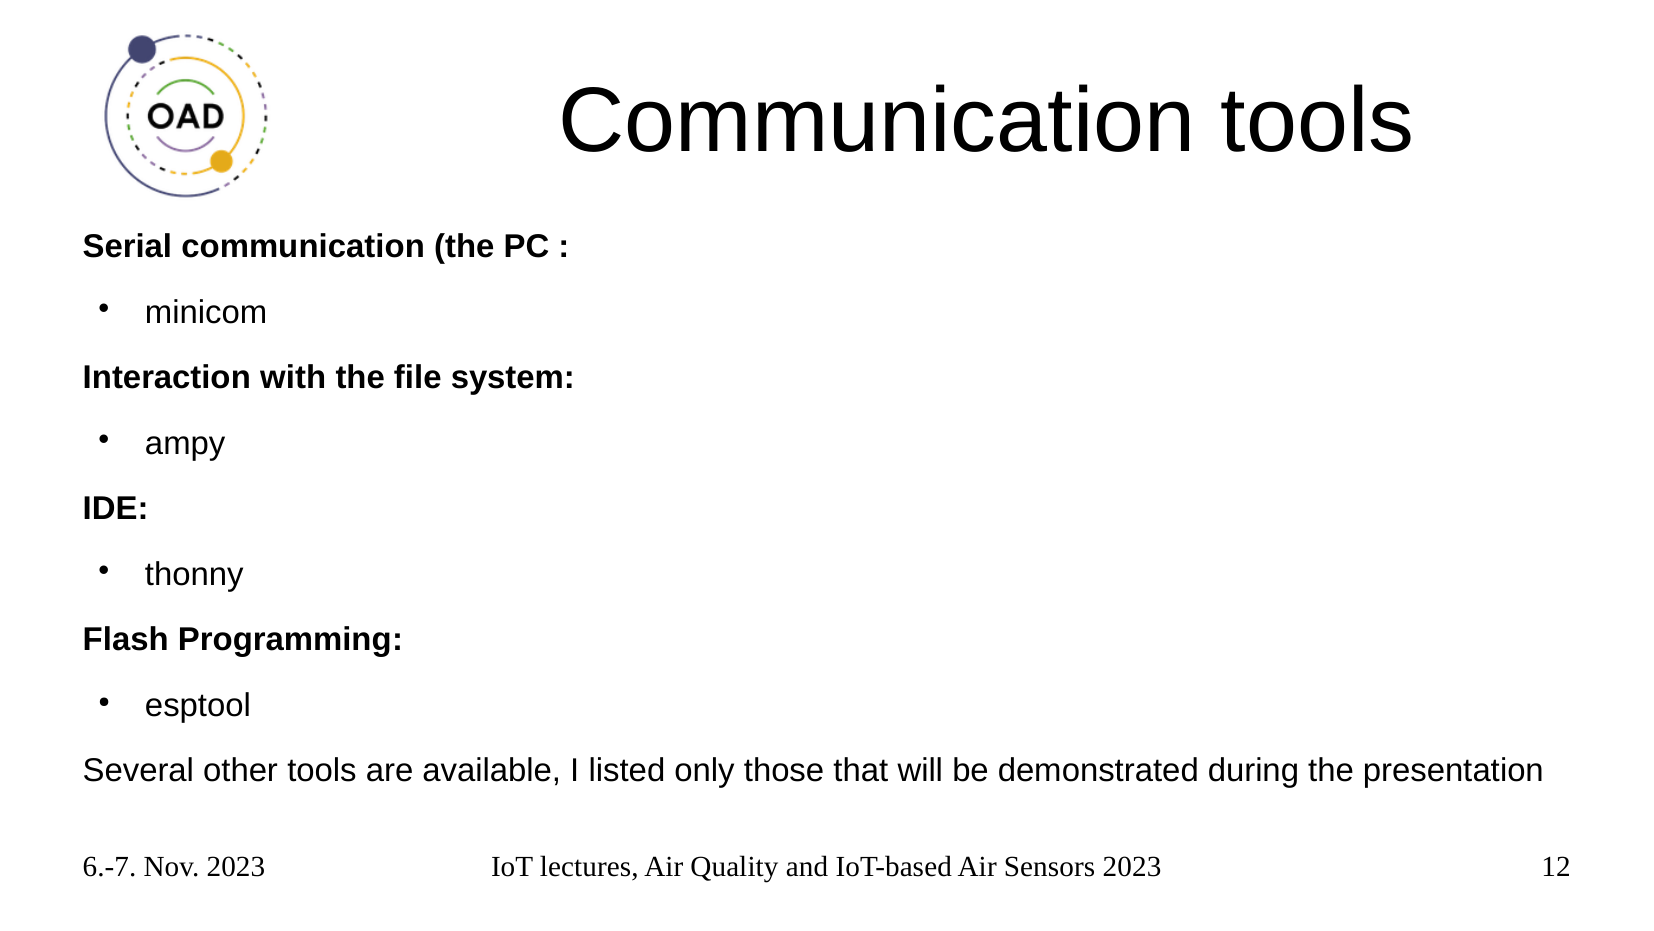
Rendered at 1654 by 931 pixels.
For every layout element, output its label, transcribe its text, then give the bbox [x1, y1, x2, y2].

list Serial communication (the PC : minicom Interaction with the file system: ampy IDE: thonny Flash Programming: esptool Several other tools are available, I listed only those that will be demonstrated during the presentation [82, 225, 1571, 827]
title Communication tools [403, 37, 1571, 193]
picture [64, 20, 302, 218]
